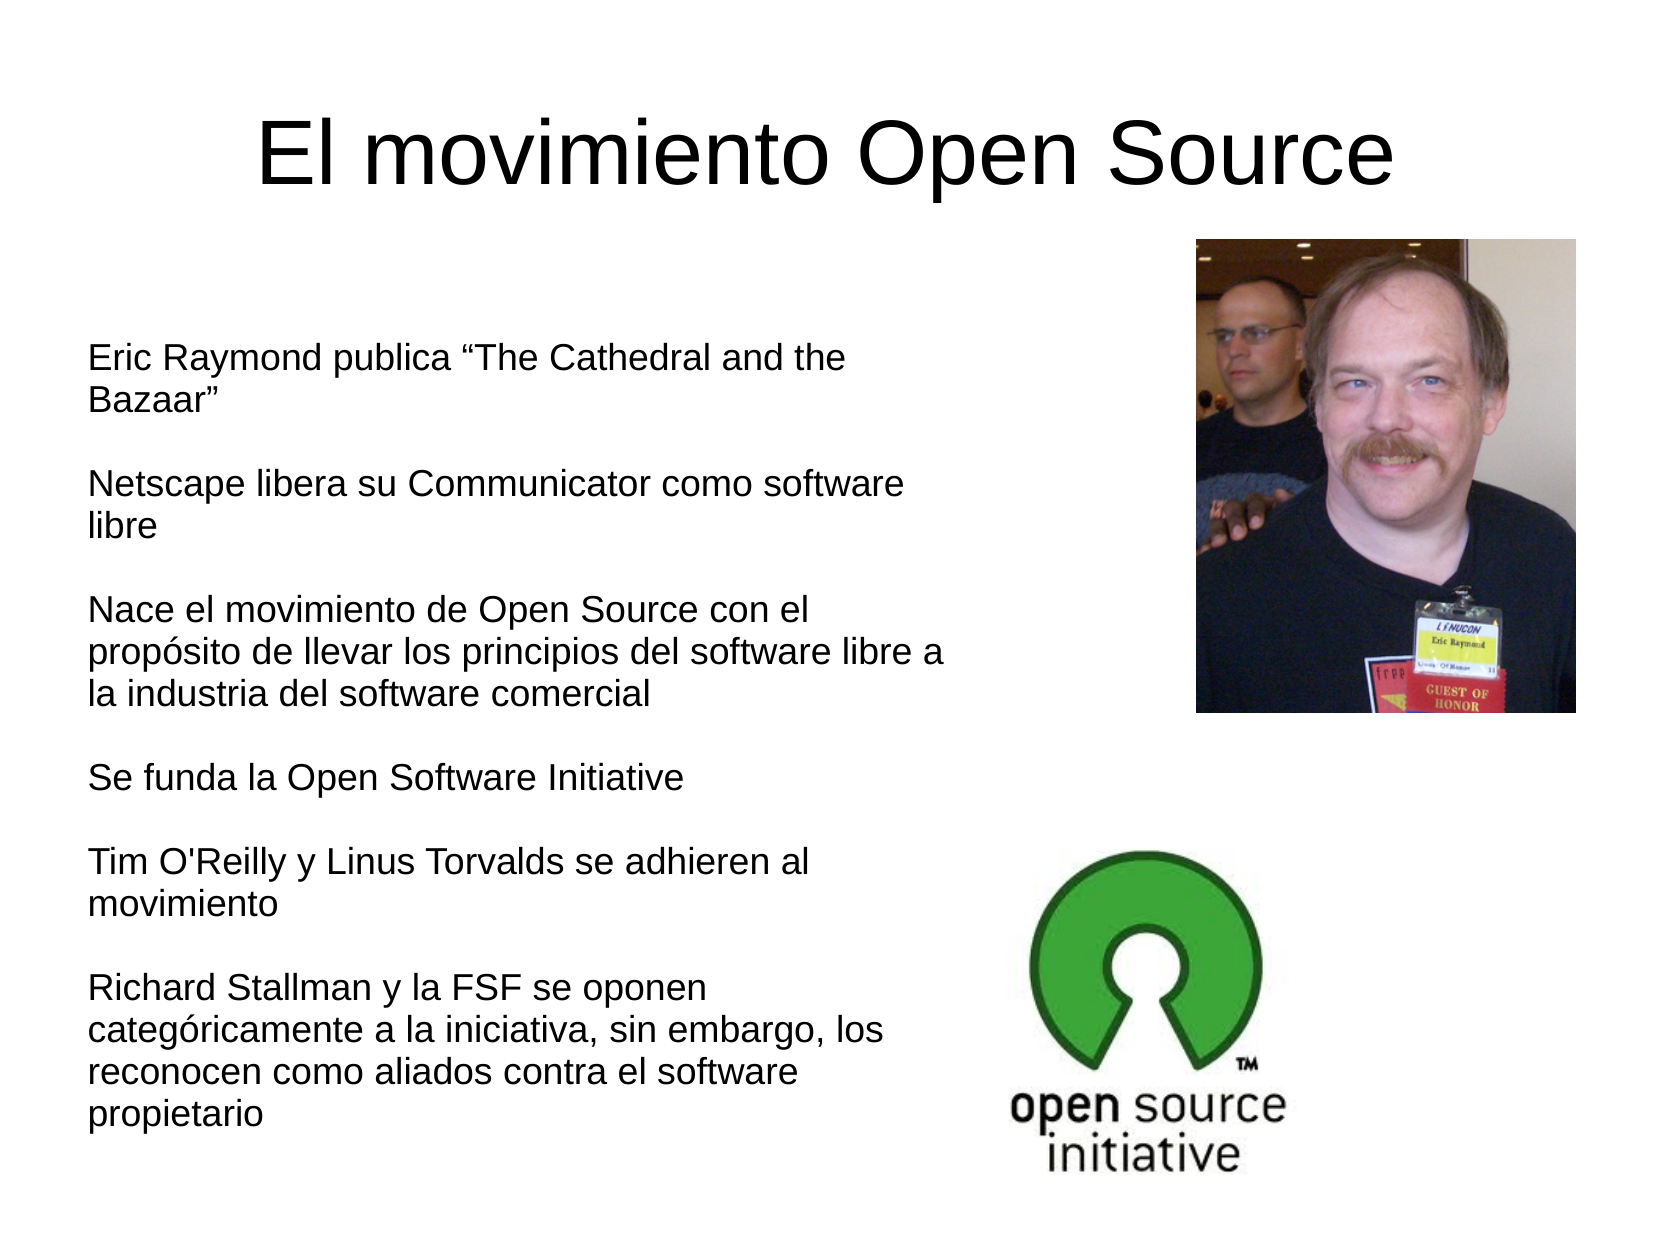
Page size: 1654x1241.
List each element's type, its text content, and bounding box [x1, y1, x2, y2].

picture [984, 824, 1313, 1200]
picture [1196, 239, 1576, 713]
title El movimiento Open Source [82, 49, 1571, 257]
text_box Eric Raymond publica “The Cathedral and the Bazaar” Netscape libera su Communicator como software libre Nace el movimiento de Open Source con el propósito de llevar los principios del software libre a la industria del software comercial Se funda la Open Software Initiative Tim O'Reilly y Linus Torvalds se adhieren al movimiento Richard Stallman y la FSF se oponen categóricamente a la iniciativa, sin embargo, los reconocen como aliados contra el software propietario [72, 329, 973, 1185]
